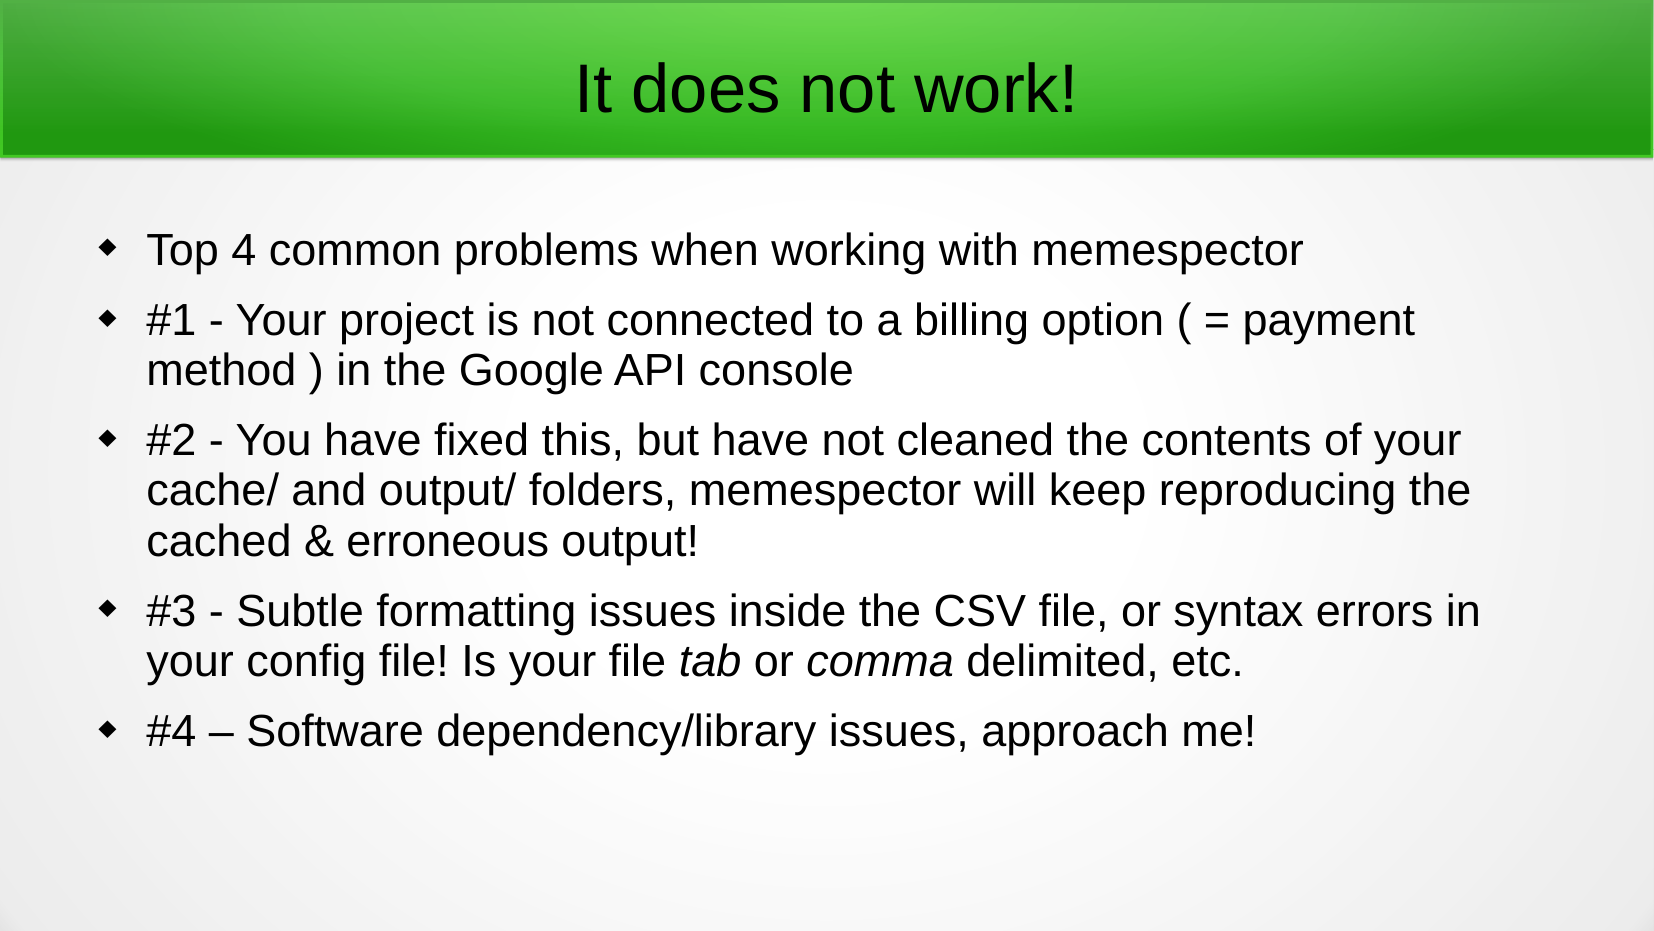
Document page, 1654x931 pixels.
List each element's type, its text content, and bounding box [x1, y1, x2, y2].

title It does not work! [82, 35, 1571, 142]
list Top 4 common problems when working with memespector #1 - Your project is not connected to a billing option ( = payment method ) in the Google API console #2 - You have fixed this, but have not cleaned the contents of your cache/ and output/ folders, memespector will keep reproducing the cached & erroneous output! #3 - Subtle formatting issues inside the CSV file, or syntax errors in your config file! Is your file tab or comma delimited, etc. #4 – Software dependency/library issues, approach me! [82, 224, 1571, 764]
